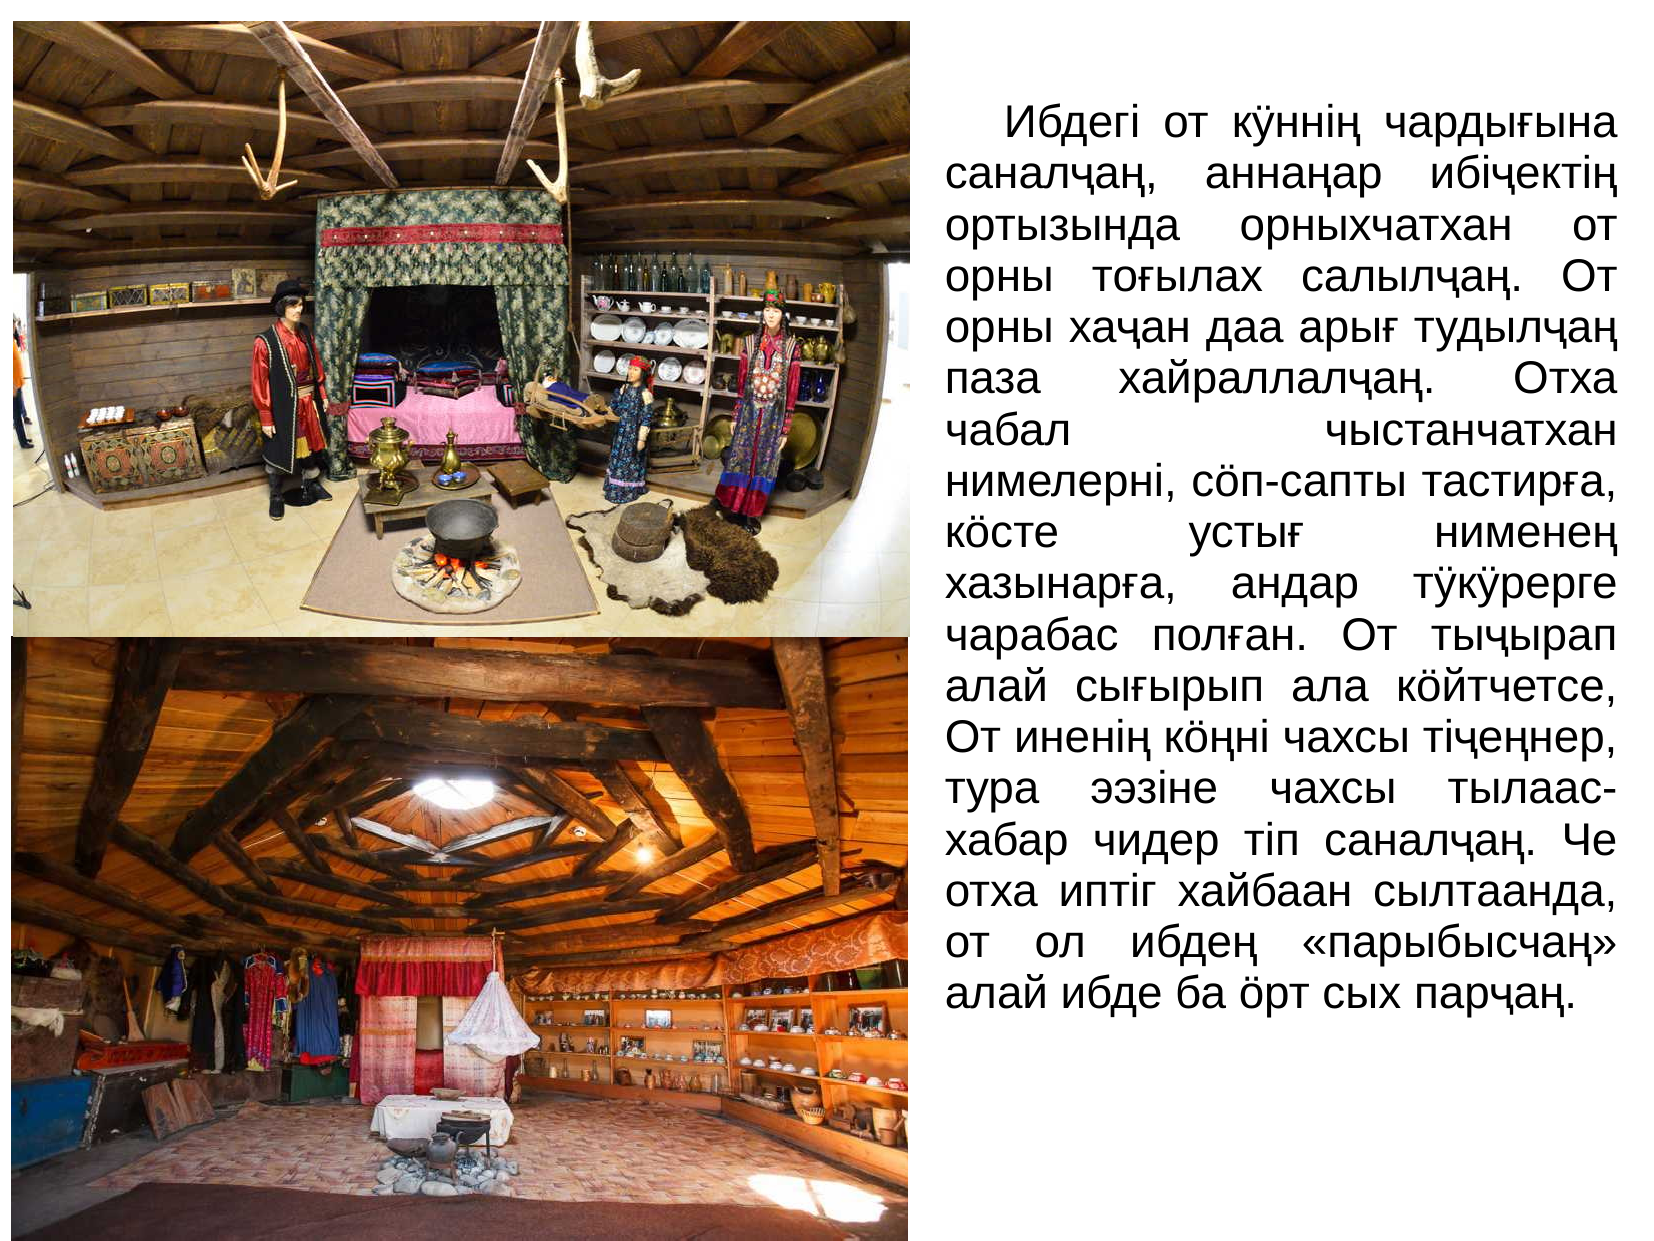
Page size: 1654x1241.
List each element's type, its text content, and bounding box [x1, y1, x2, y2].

picture [11, 21, 910, 1241]
list Ибдегі от кӱннің чардығына саналҷаң, аннаңар ибіҷектің ортызында орныхчатхан от орны тоғылах салылҷаң. От орны хаҷан даа арығ тудылҷаң паза хайраллалҷаң. Отха чабал чыстанчатхан нимелерні, сӧп-сапты тастирға, кӧсте устығ нименең хазынарға, андар тӱкӱрерге чарабас полған. От тыҷырап алай сығырып ала кӧйтчетсе, От иненің кӧңні чахсы тіҷеңнер, тура ээзіне чахсы тылаас-хабар чидер тіп саналҷаң. Че отха иптіг хайбаан сылтаанда, от ол ибдең «парыбысчаң» алай ибде ба ӧрт сых парҷаң. [944, 96, 1619, 1170]
